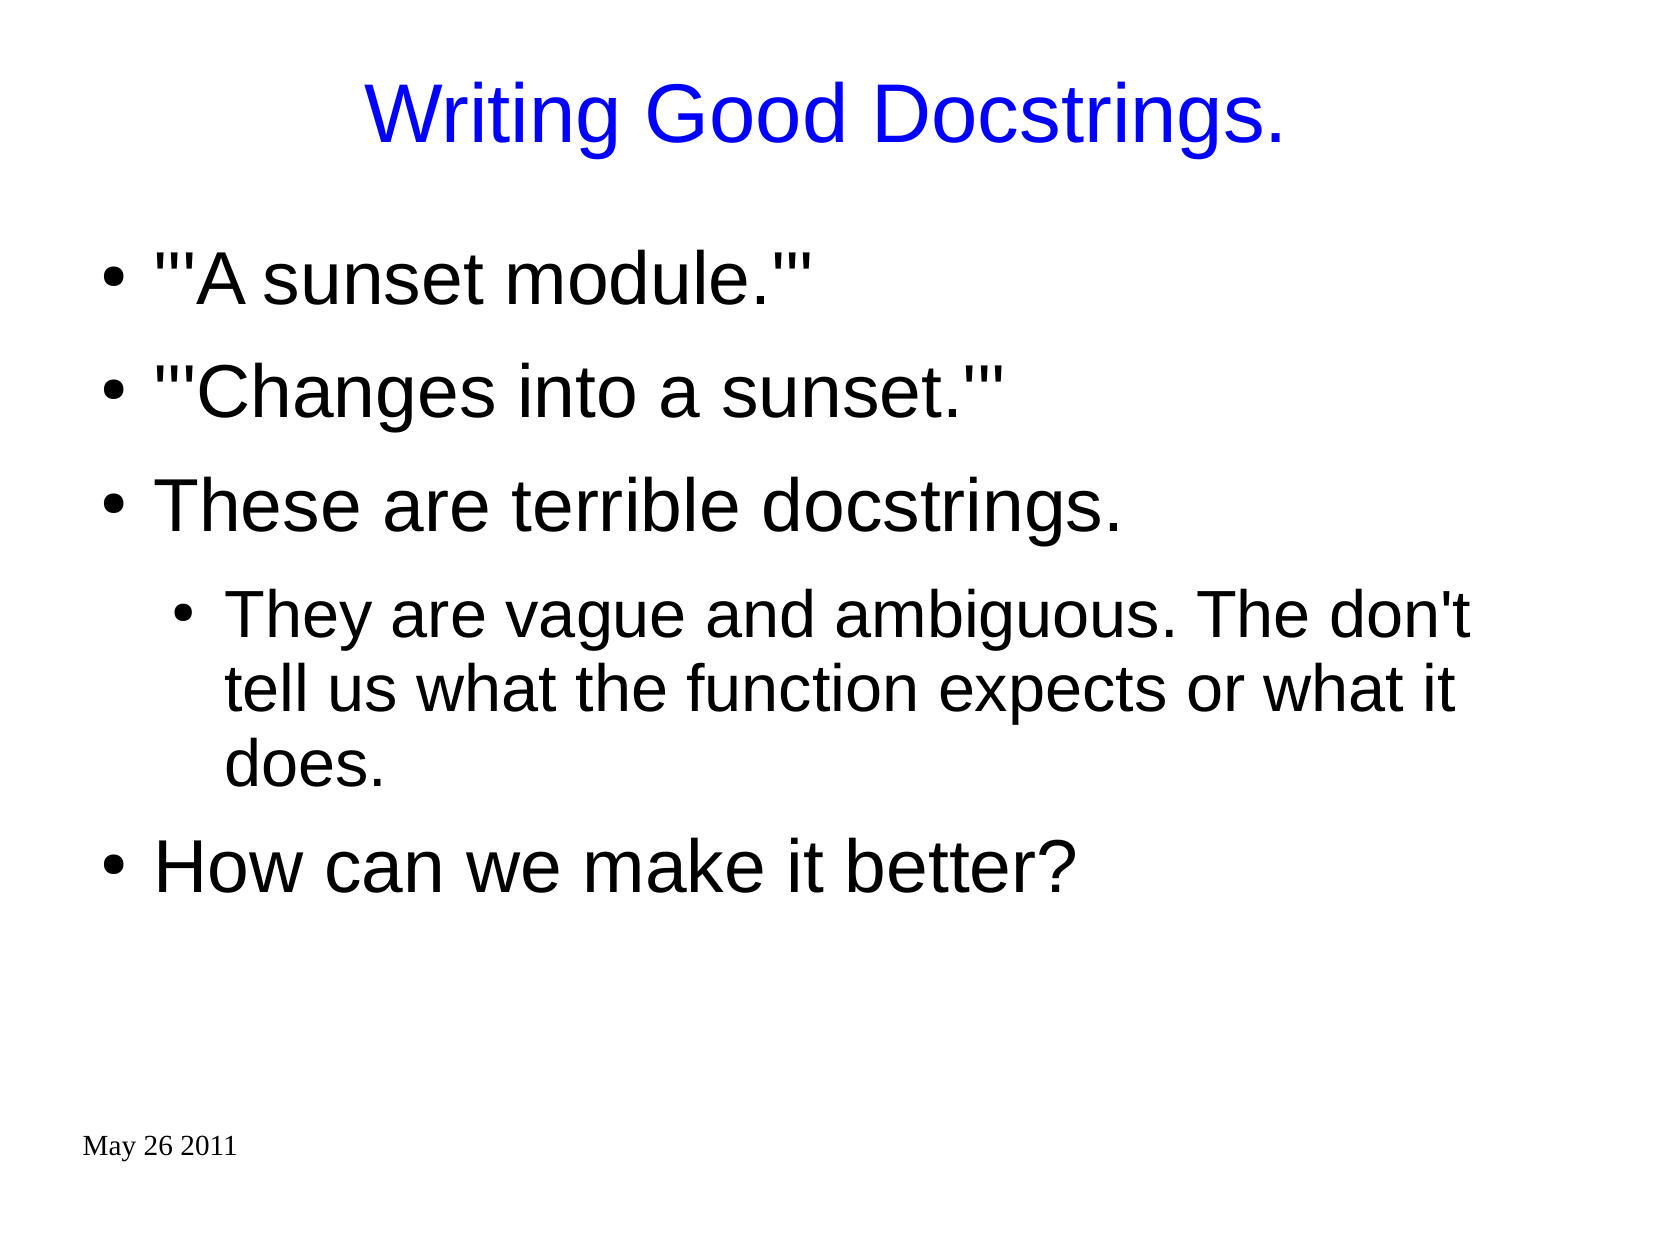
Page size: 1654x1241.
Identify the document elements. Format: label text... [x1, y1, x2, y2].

list '''A sunset module.''' '''Changes into a sunset.''' These are terrible docstrings. They are vague and ambiguous. The don't tell us what the function expects or what it does. How can we make it better? [82, 236, 1571, 1109]
title Writing Good Docstrings. [82, 49, 1571, 178]
